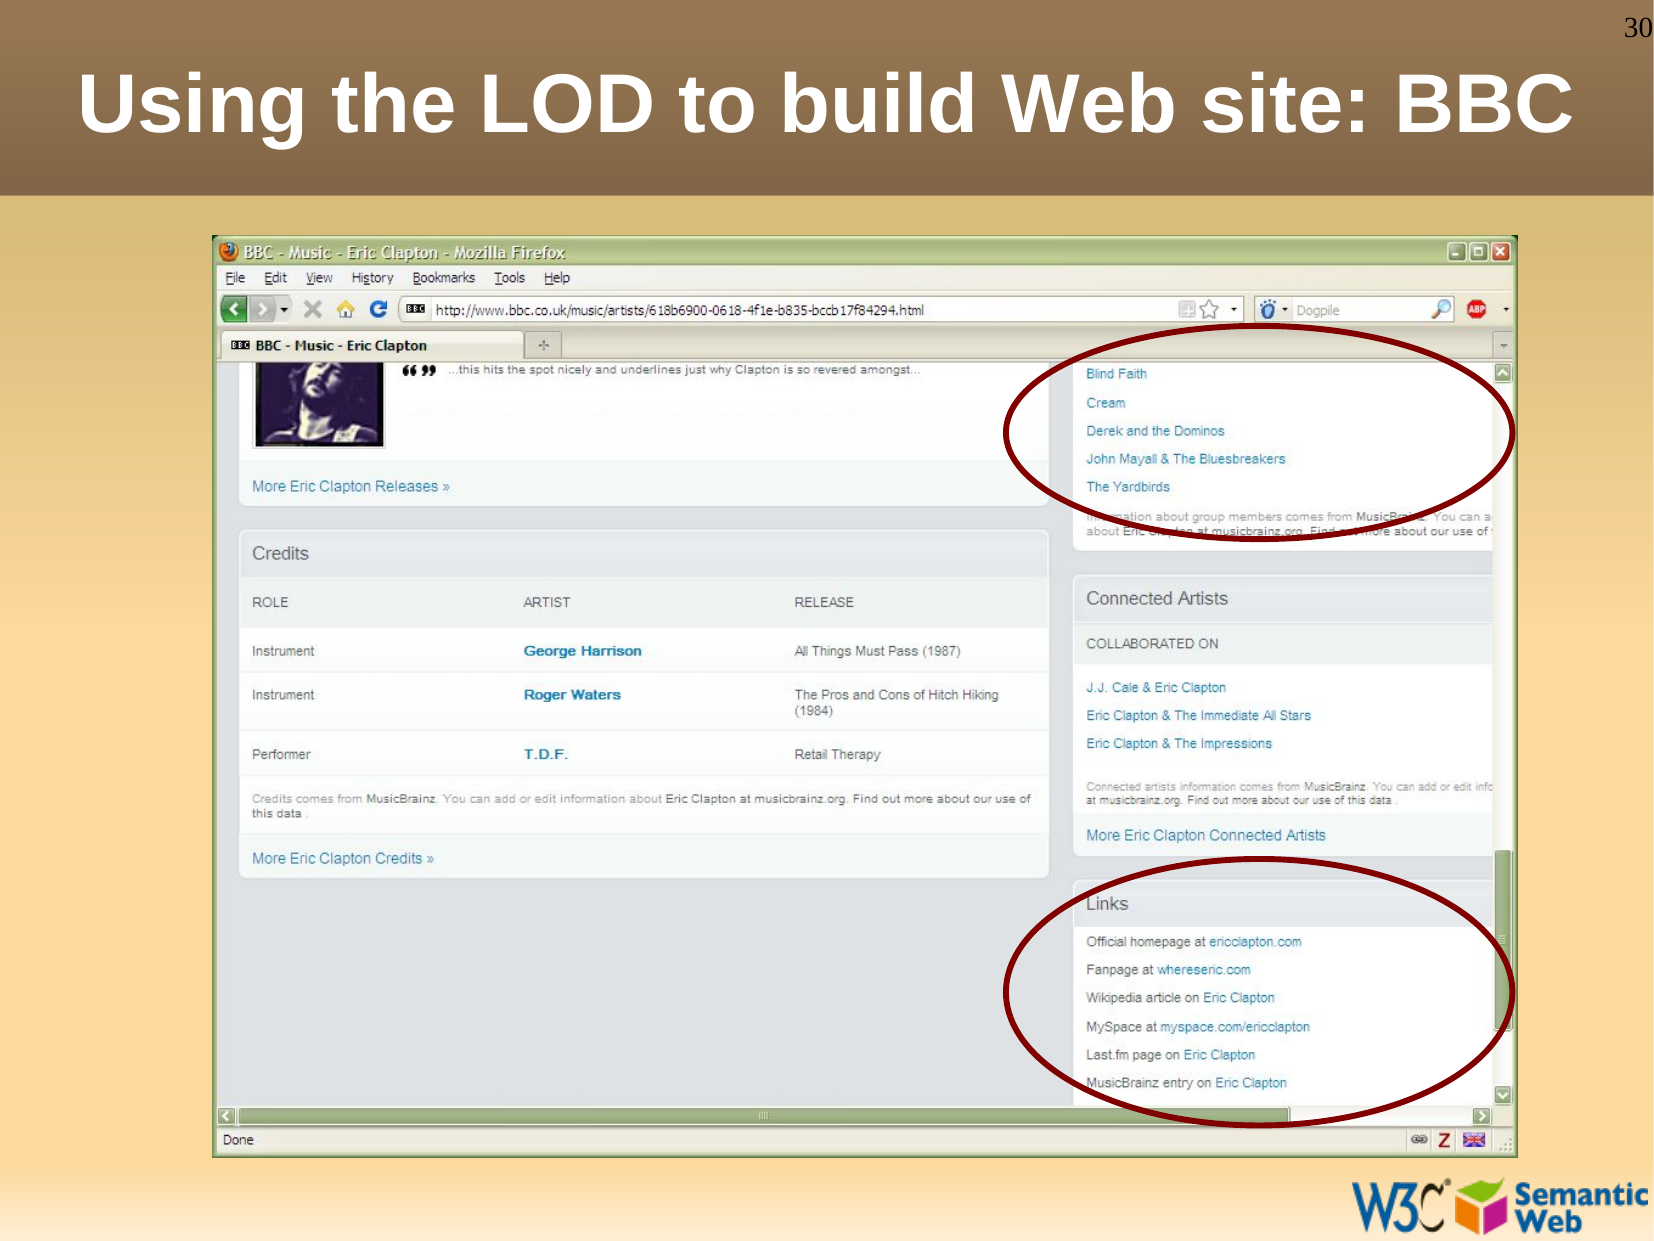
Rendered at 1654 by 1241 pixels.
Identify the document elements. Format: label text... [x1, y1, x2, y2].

title Using the LOD to build Web site: BBC [0, 0, 1654, 208]
picture [0, 208, 1654, 1241]
